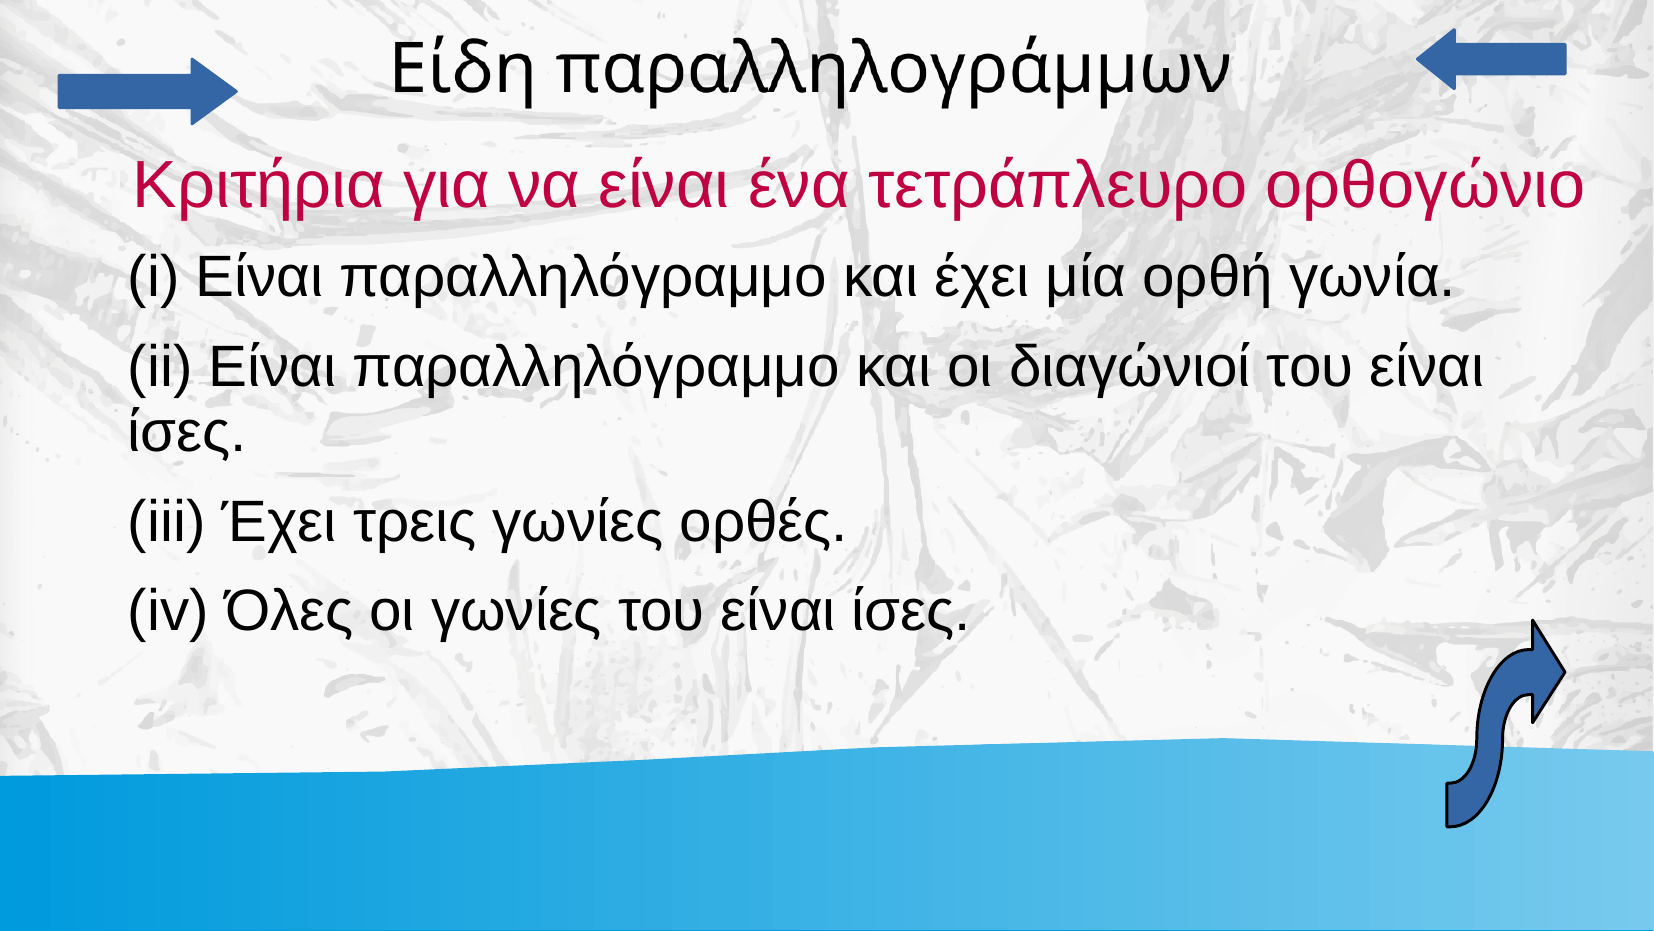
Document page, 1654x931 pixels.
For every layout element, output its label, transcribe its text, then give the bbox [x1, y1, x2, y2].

text_box [1446, 620, 1566, 827]
picture [1285, 739, 1476, 745]
text_box (i) Είναι παραλληλόγραμμο και έχει μία ορθή γωνία. (ii) Είναι παραλληλόγραμμο και οι διαγώνιοί του είναι ίσες. (iii) Έχει τρεις γωνίες ορθές. (iv) Όλες οι γωνίες του είναι ίσες. [112, 236, 1625, 739]
picture [0, 0, 1654, 775]
text_box [1417, 29, 1566, 89]
text_box [59, 59, 237, 124]
text_box Κριτήρια για να είναι ένα τετράπλευρο ορθογώνιο [118, 139, 1625, 207]
